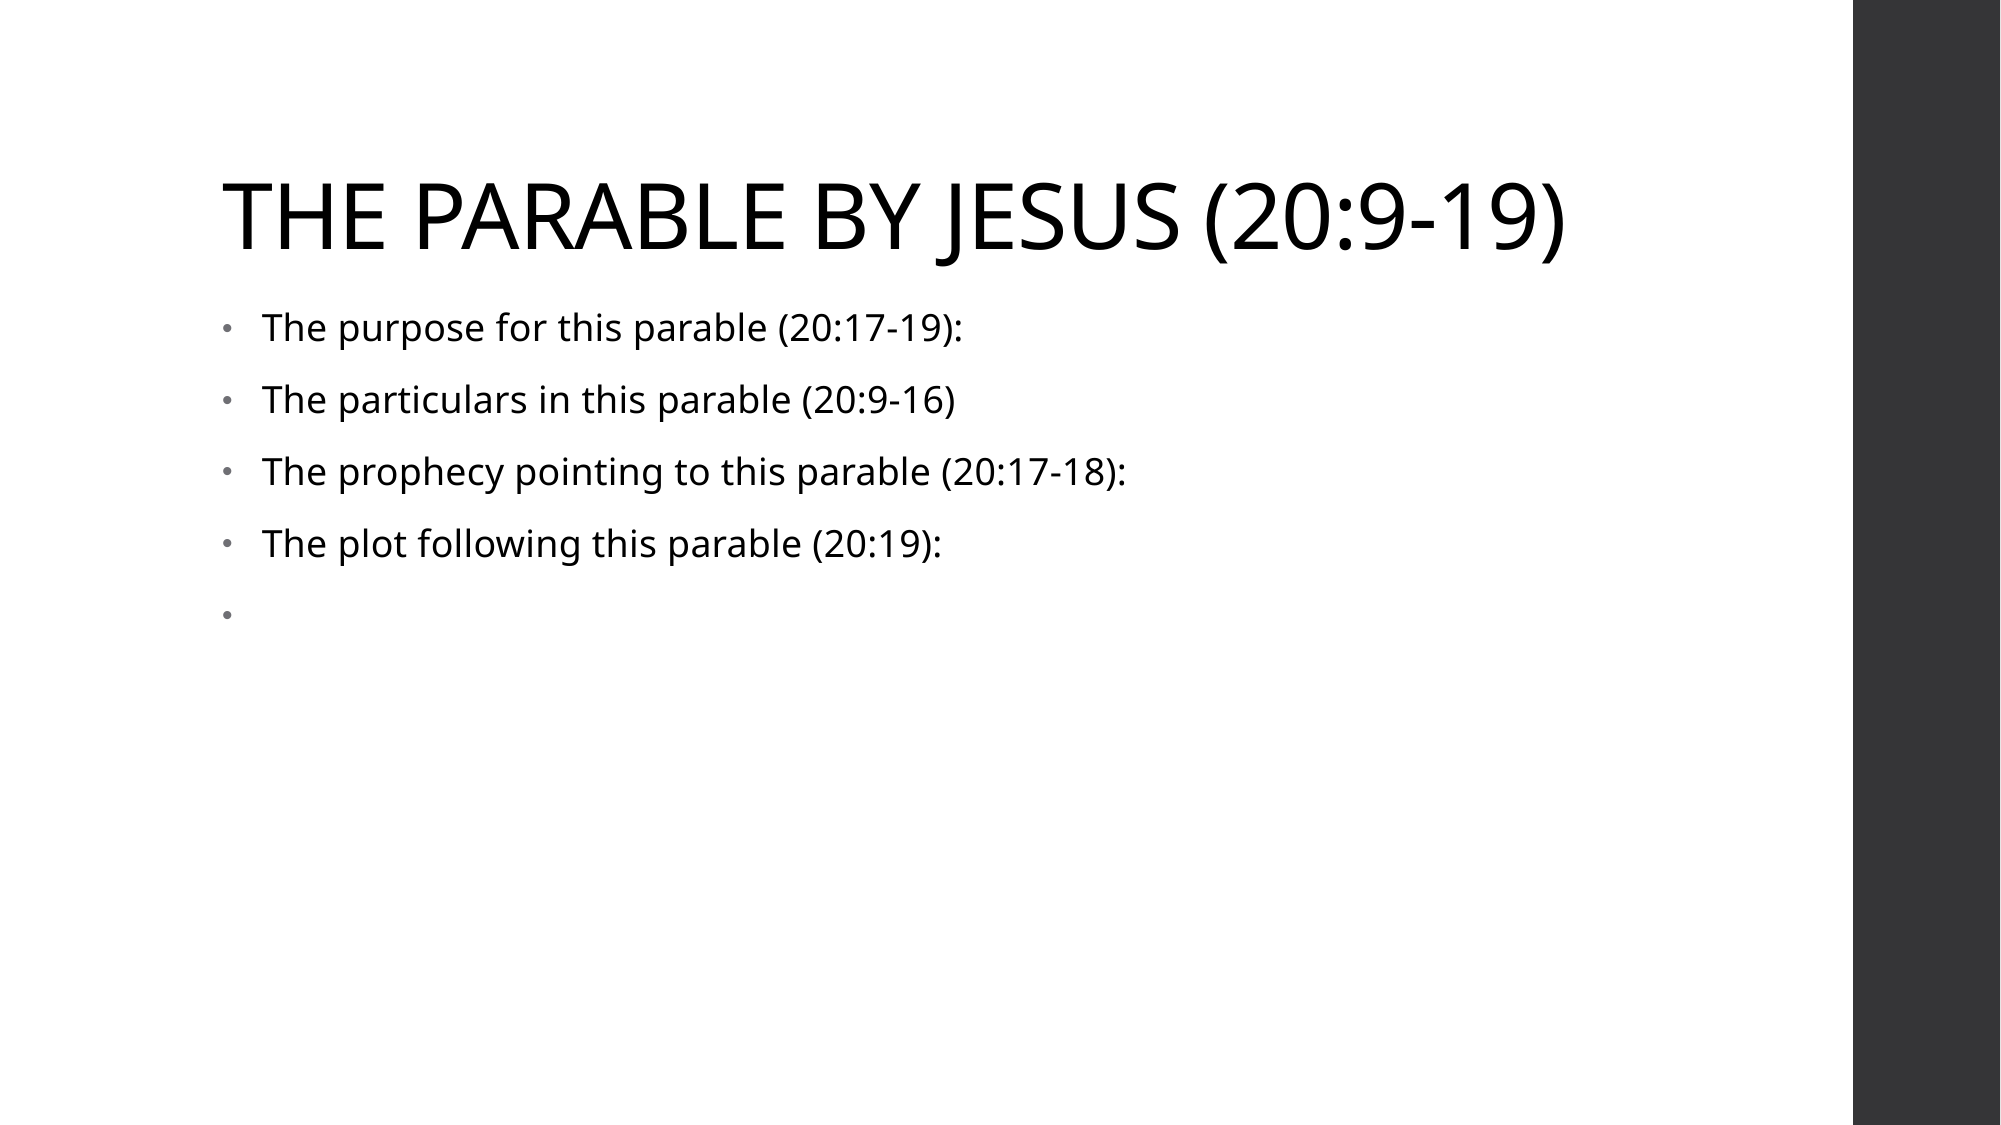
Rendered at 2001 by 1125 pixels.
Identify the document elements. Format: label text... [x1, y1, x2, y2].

title THE PARABLE BY JESUS (20:9-19) [206, 60, 1797, 278]
list The purpose for this parable (20:17-19): The particulars in this parable (20:9-16) The prophecy pointing to this parable (20:17-18): The plot following this parable (20:19): [206, 299, 1617, 1014]
